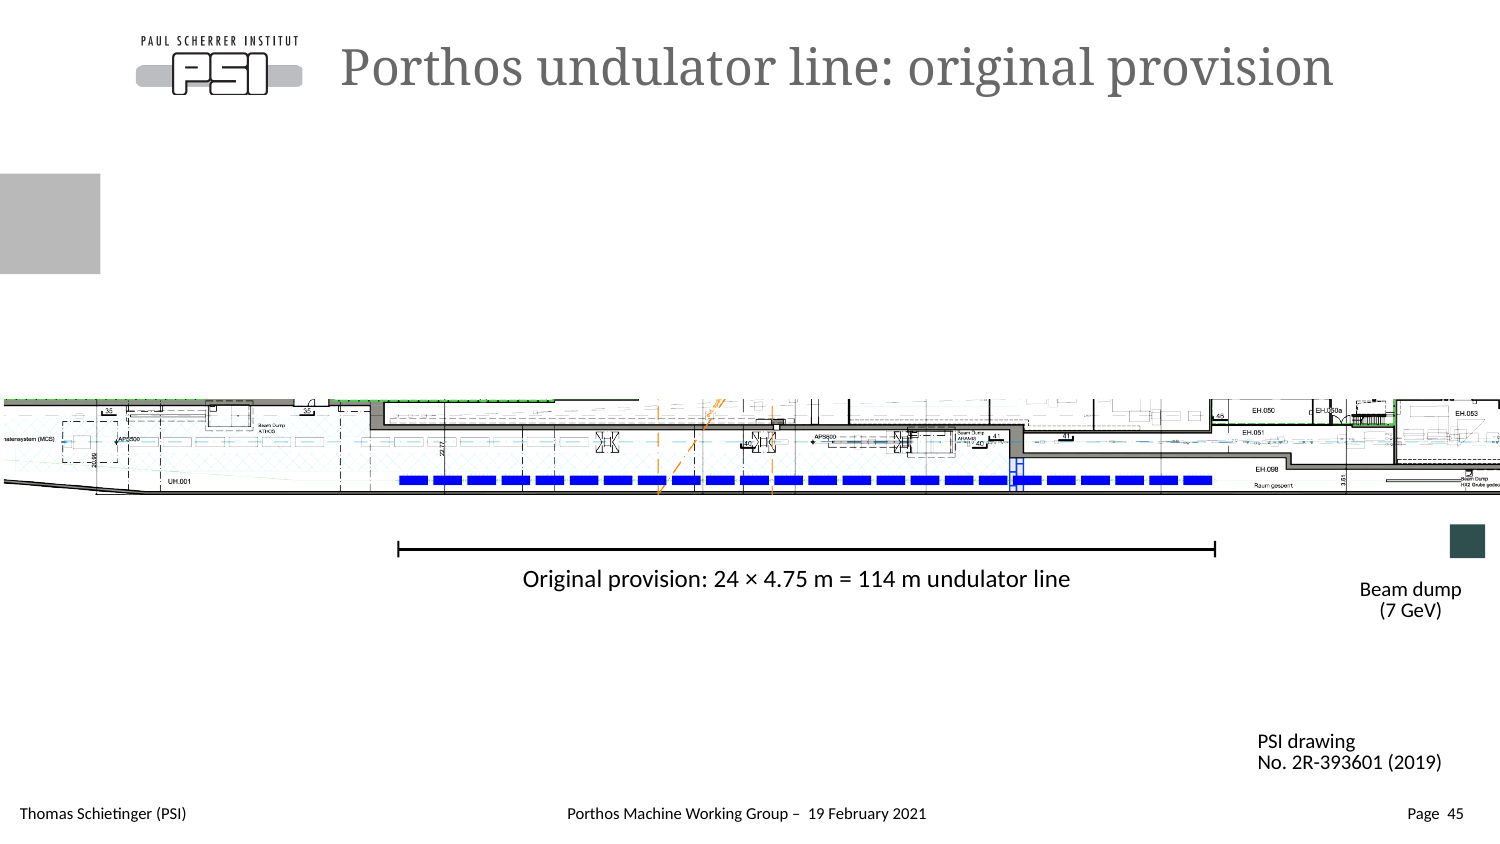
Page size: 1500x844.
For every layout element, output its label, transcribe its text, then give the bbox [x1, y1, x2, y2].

text_box Original provision: 24 × 4.75 m = 114 m undulator line [508, 561, 1121, 604]
text_box Beam dump (7 GeV) [1334, 573, 1488, 631]
text_box [467, 475, 497, 485]
text_box [672, 475, 701, 485]
text_box [774, 475, 803, 485]
text_box [842, 475, 872, 485]
title Porthos undulator line: original provision [340, 35, 1442, 98]
text_box [501, 475, 531, 485]
text_box PSI drawing No. 2R-393601 (2019) [1242, 725, 1458, 785]
picture [3, 399, 1500, 495]
text_box [944, 475, 974, 485]
text_box [1149, 475, 1178, 485]
text_box [978, 475, 1008, 485]
text_box [740, 475, 769, 485]
text_box [433, 475, 462, 485]
text_box [910, 475, 940, 485]
text_box [1047, 475, 1076, 485]
text_box [1115, 475, 1144, 485]
text_box [876, 475, 906, 485]
text_box [399, 475, 428, 485]
text_box [1081, 475, 1110, 485]
text_box [603, 475, 633, 485]
text_box [1449, 524, 1486, 559]
text_box [1012, 475, 1042, 485]
text_box [706, 475, 735, 485]
text_box [535, 475, 565, 485]
text_box [1183, 475, 1213, 485]
text_box [569, 475, 599, 485]
text_box [637, 475, 667, 485]
text_box [808, 475, 837, 485]
